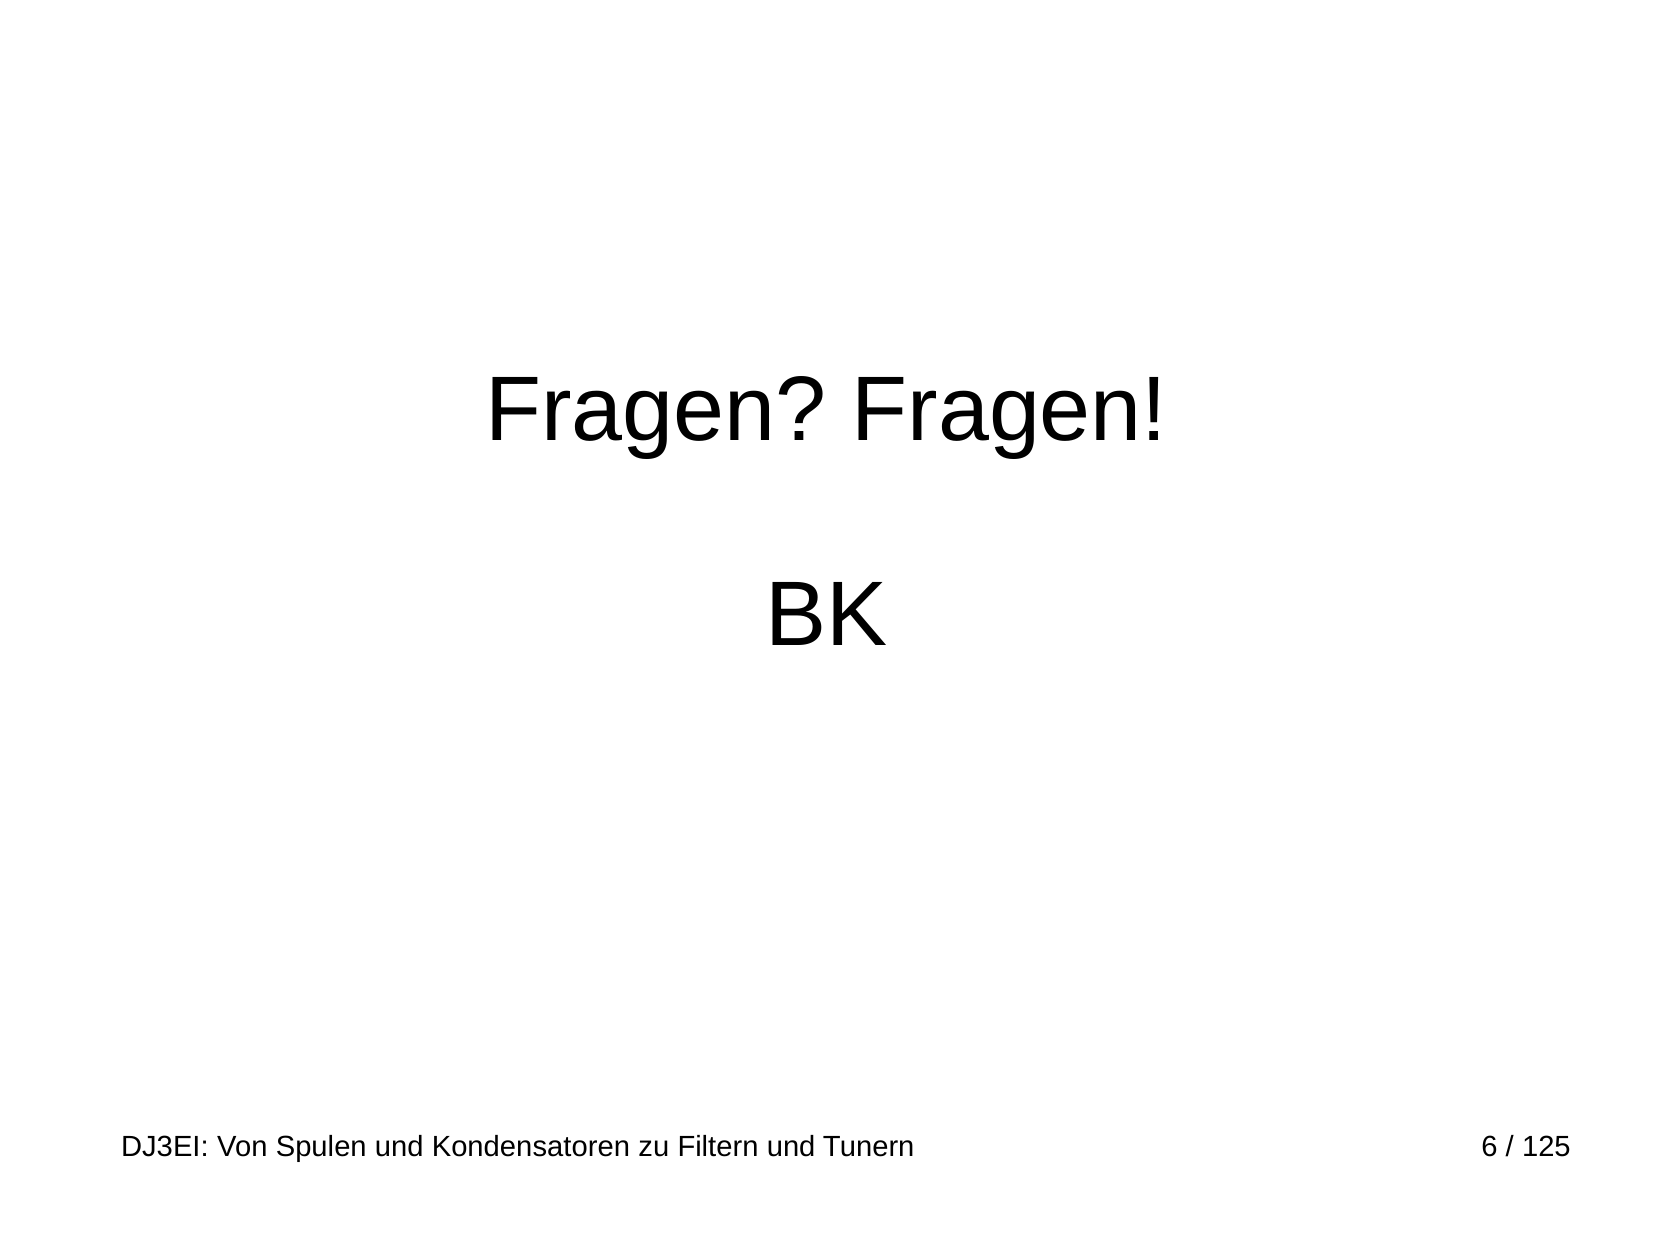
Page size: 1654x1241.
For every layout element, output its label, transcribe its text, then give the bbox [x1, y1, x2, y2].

title Fragen? Fragen! BK [82, 356, 1571, 665]
